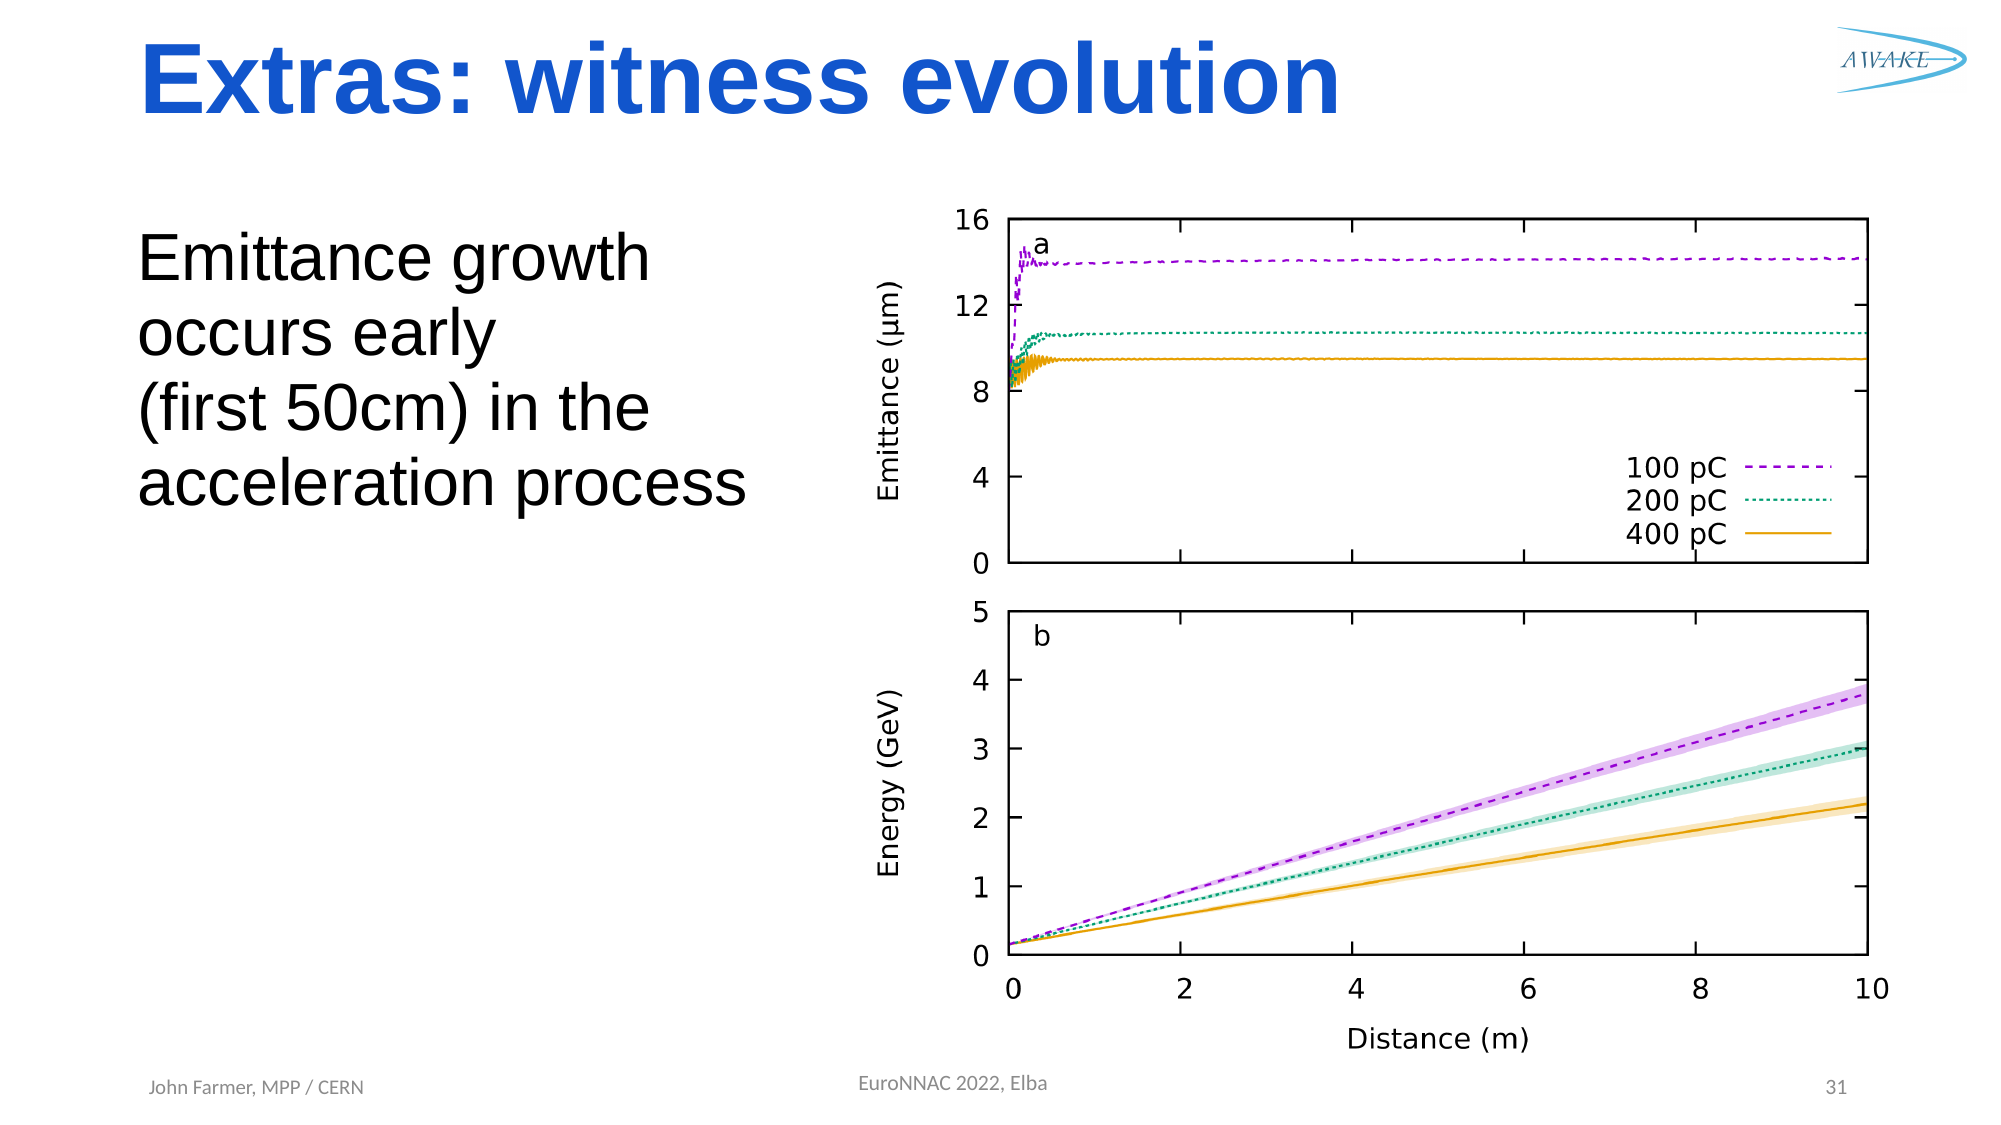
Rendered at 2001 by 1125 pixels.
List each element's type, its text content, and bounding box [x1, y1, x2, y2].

title Extras: witness evolution [139, 22, 1759, 135]
picture [862, 192, 1906, 1065]
picture [1837, 27, 1967, 93]
text_box Emittance growth occurs early (first 50cm) in the acceleration process [137, 220, 804, 1004]
